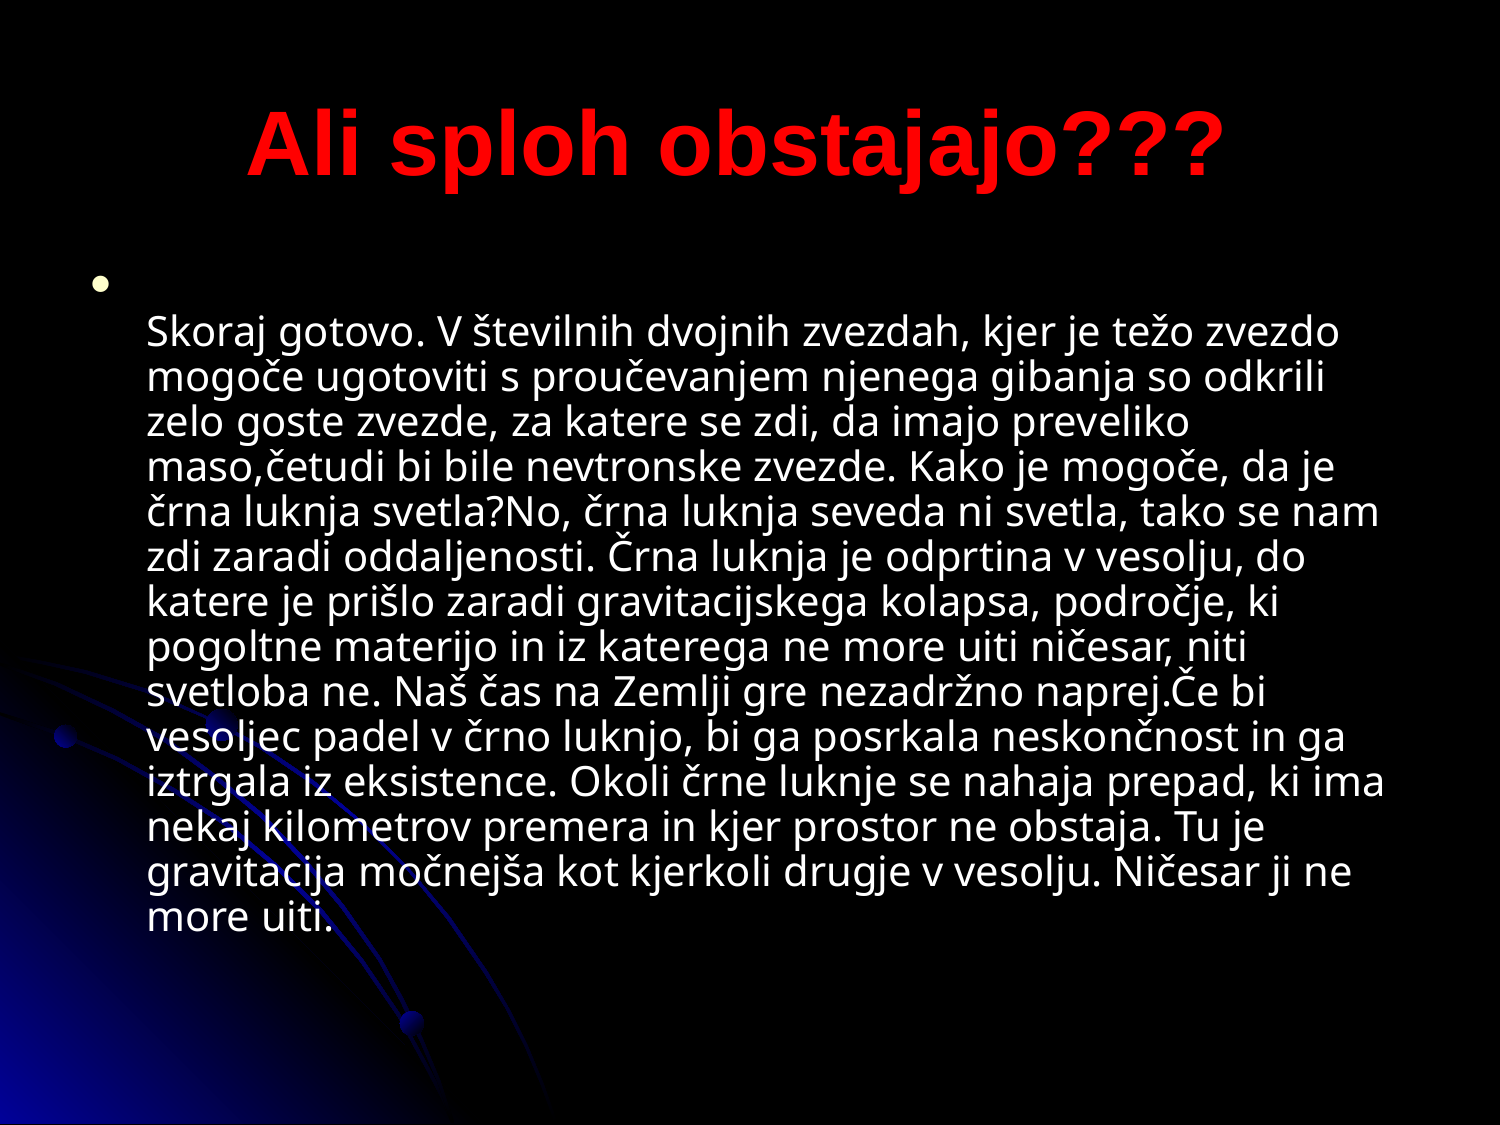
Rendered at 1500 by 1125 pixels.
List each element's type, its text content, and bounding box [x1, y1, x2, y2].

title Ali sploh obstajajo??? [75, 45, 1425, 233]
list Skoraj gotovo. V številnih dvojnih zvezdah, kjer je težo zvezdo mogoče ugotoviti s proučevanjem njenega gibanja so odkrili zelo goste zvezde, za katere se zdi, da imajo preveliko maso,četudi bi bile nevtronske zvezde. Kako je mogoče, da je črna luknja svetla?No, črna luknja seveda ni svetla, tako se nam zdi zaradi oddaljenosti. Črna luknja je odprtina v vesolju, do katere je prišlo zaradi gravitacijskega kolapsa, področje, ki pogoltne materijo in iz katerega ne more uiti ničesar, niti svetloba ne. Naš čas na Zemlji gre nezadržno naprej.Če bi vesoljec padel v črno luknjo, bi ga posrkala neskončnost in ga iztrgala iz eksistence. Okoli črne luknje se nahaja prepad, ki ima nekaj kilometrov premera in kjer prostor ne obstaja. Tu je gravitacija močnejša kot kjerkoli drugje v vesolju. Ničesar ji ne more uiti. [75, 262, 1425, 1006]
